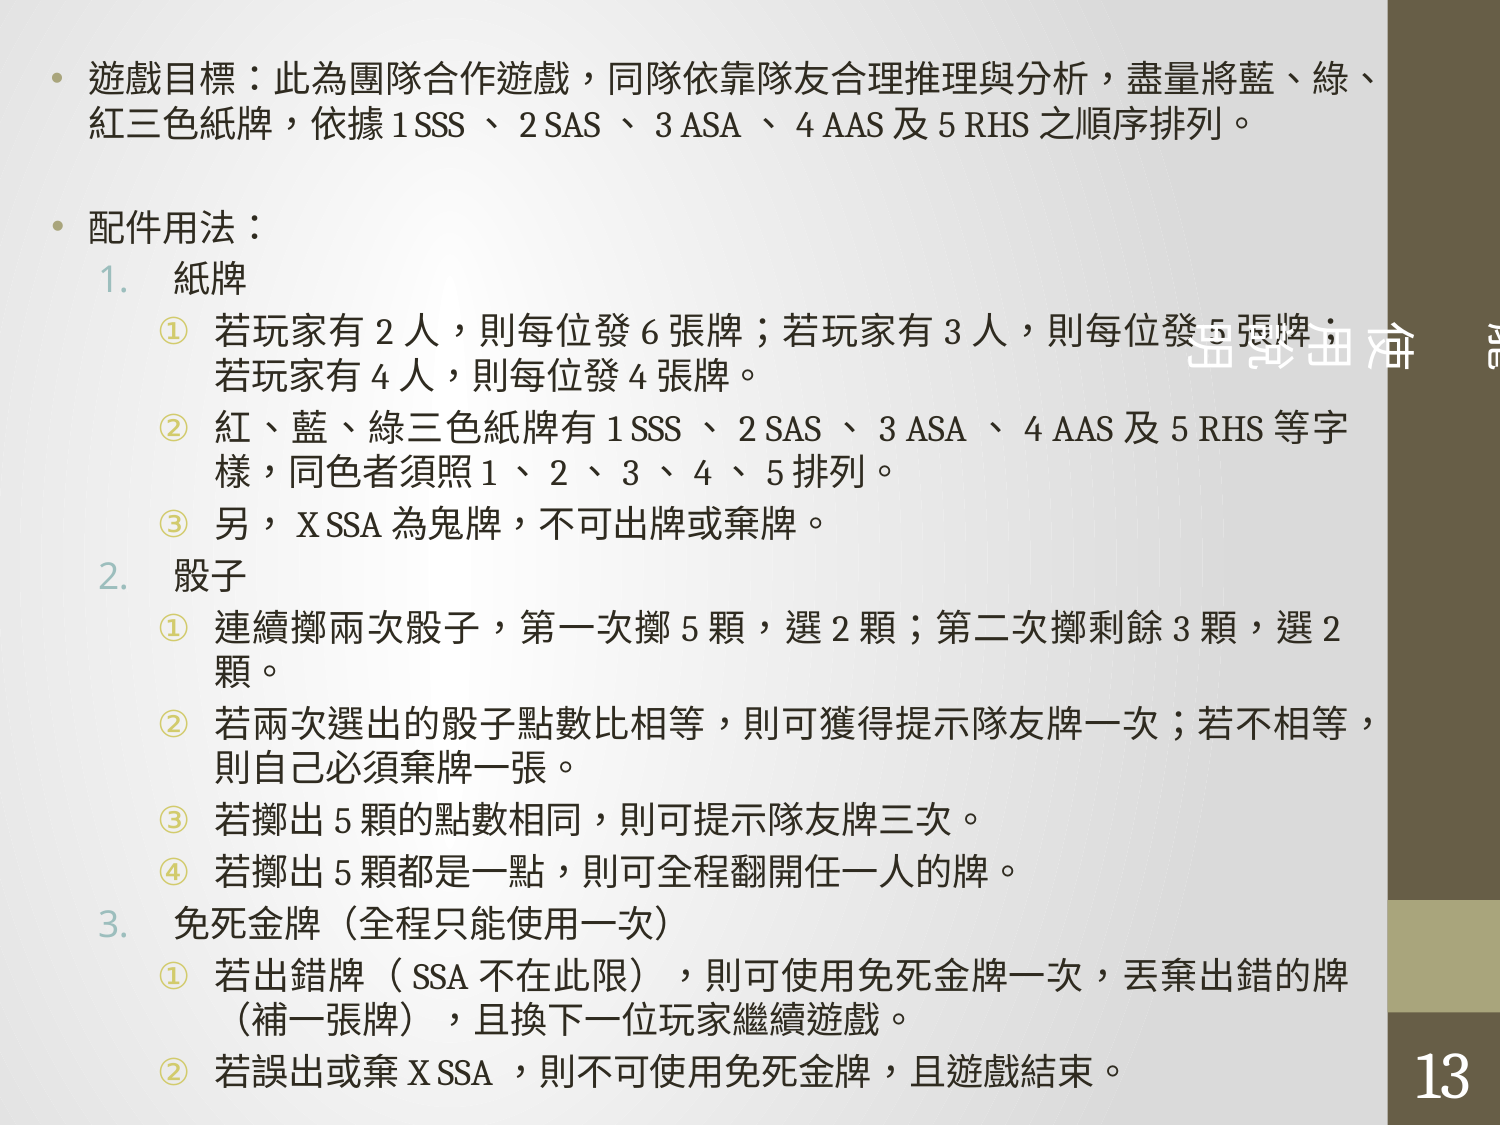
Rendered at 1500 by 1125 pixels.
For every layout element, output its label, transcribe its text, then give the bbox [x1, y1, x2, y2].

text_box 13 [1387, 1023, 1500, 1119]
list 遊戲目標：此為團隊合作遊戲，同隊依靠隊友合理推理與分析，盡量將藍、綠、紅三色紙牌，依據1 SSS、2 SAS、3 ASA、4 AAS及5 RHS之順序排列。 配件用法： 紙牌 若玩家有2人，則每位發6張牌；若玩家有3人，則每位發5張牌；若玩家有4人，則每位發4張牌。 紅、藍、綠三色紙牌有1 SSS、2 SAS、3 ASA、4 AAS及5 RHS等字樣，同色者須照1、2、3、4、5排列。 另，X SSA為鬼牌，不可出牌或棄牌。 骰子 連續擲兩次骰子，第一次擲5顆，選2顆；第二次擲剩餘3顆，選2顆。 若兩次選出的骰子點數比相等，則可獲得提示隊友牌一次；若不相等，則自己必須棄牌一張。 若擲出5顆的點數相同，則可提示隊友牌三次。 若擲出5顆都是一點，則可全程翻開任一人的牌。 免死金牌（全程只能使用一次） 若出錯牌（SSA不在此限），則可使用免死金牌一次，丟棄出錯的牌（補一張牌），且換下一位玩家繼續遊戲。 若誤出或棄X SSA，則不可使用免死金牌，且遊戲結束。 [17, 42, 1365, 1106]
text_box 全等接龍 使用說明 [1392, 0, 1484, 705]
